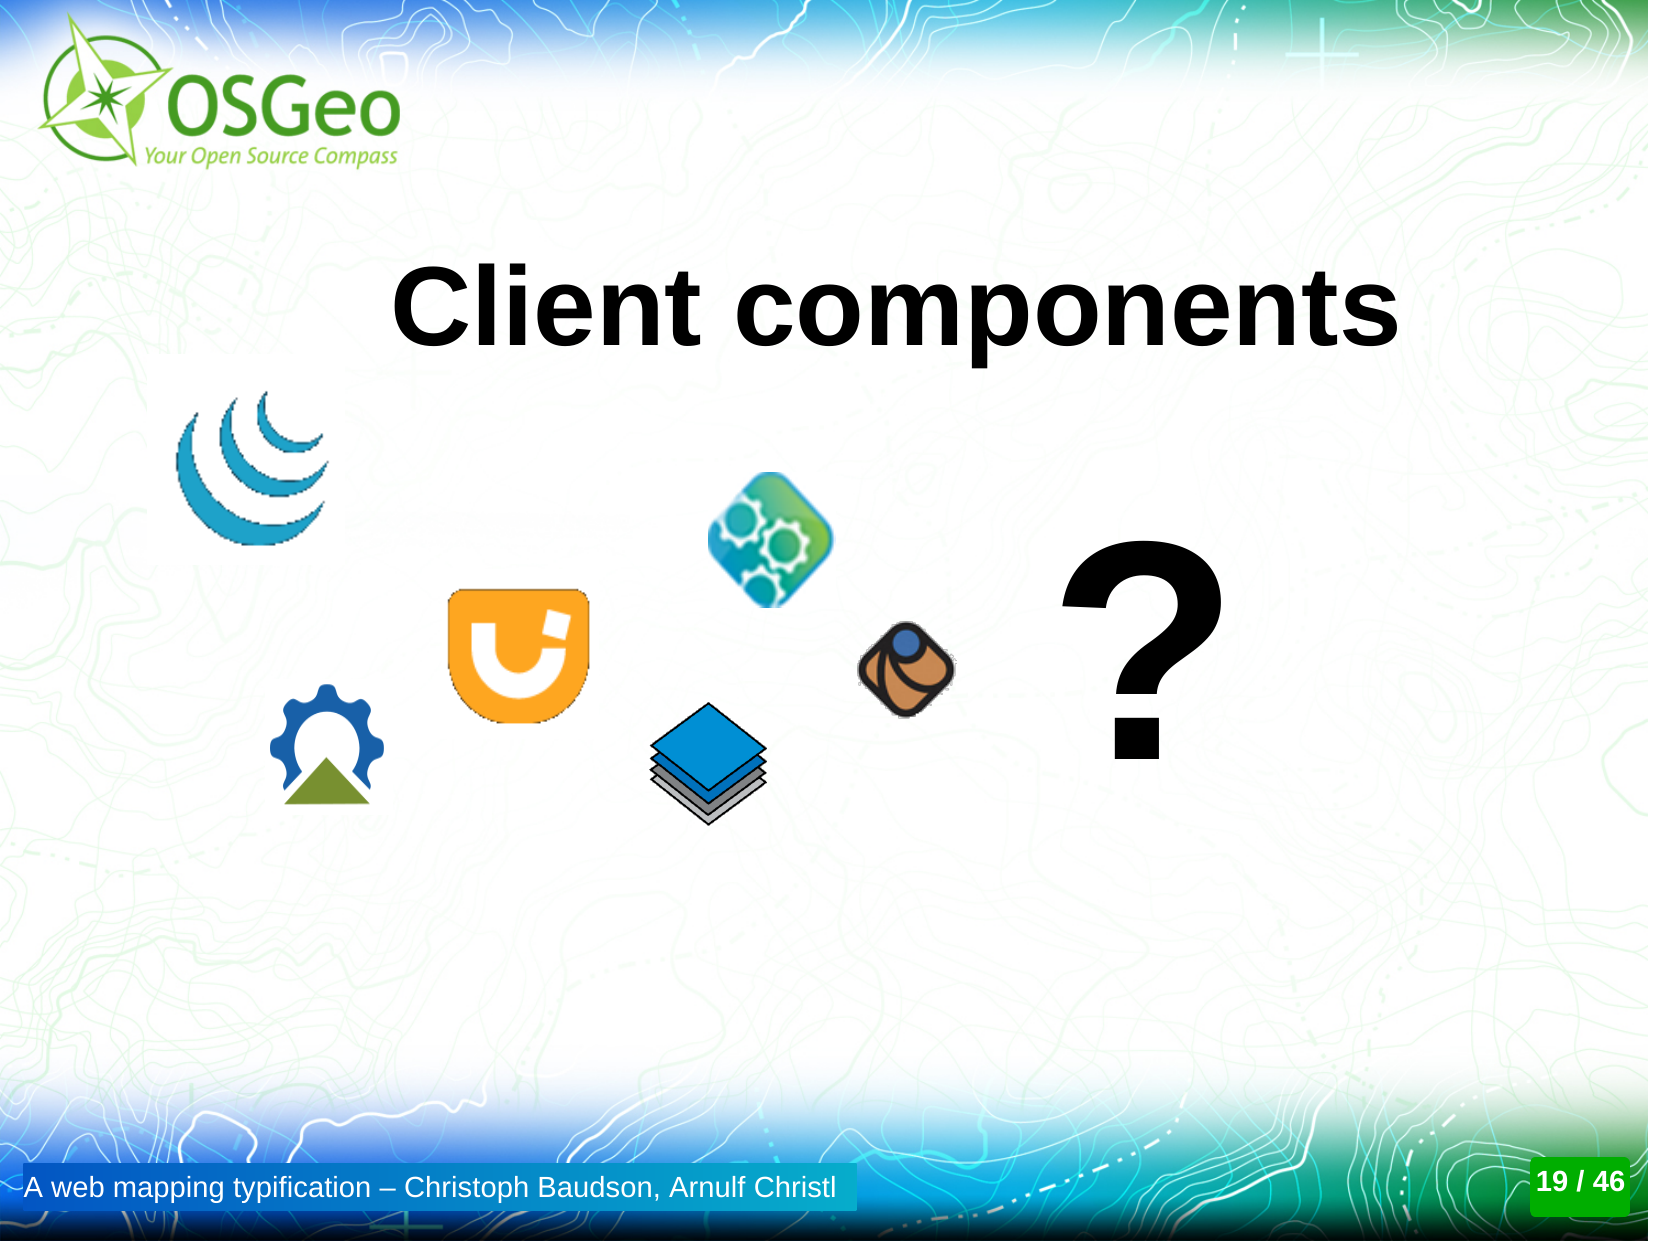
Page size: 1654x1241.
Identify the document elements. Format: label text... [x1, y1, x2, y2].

text_box ? [1033, 468, 1255, 886]
picture [0, 0, 1648, 1241]
text_box Client components [375, 236, 1418, 397]
